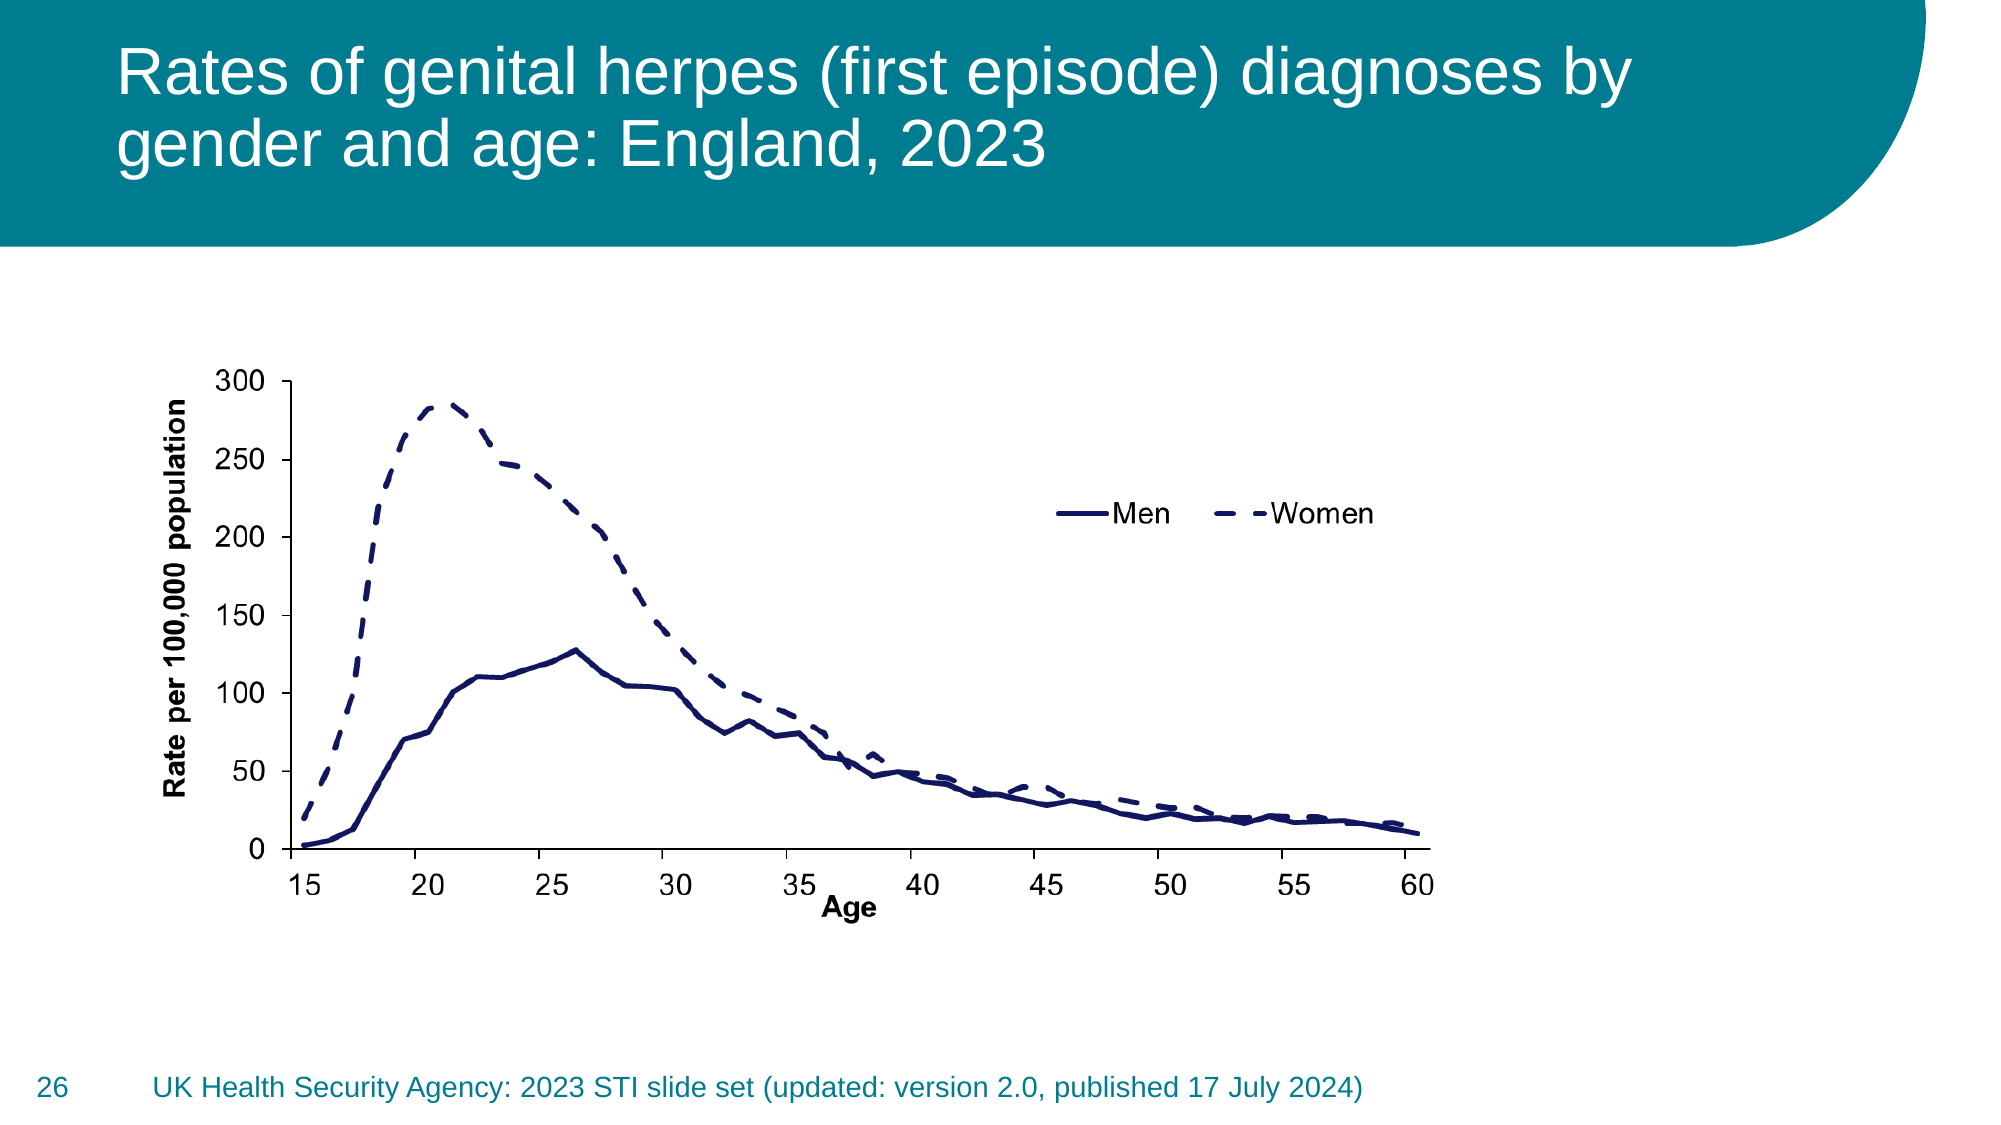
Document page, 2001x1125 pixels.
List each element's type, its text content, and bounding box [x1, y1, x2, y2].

text_box UK Health Security Agency: 2023 STI slide set (updated: version 2.0, published 17 July 2024) [137, 1056, 1780, 1116]
picture [153, 358, 1451, 947]
text_box [21, 1056, 120, 1117]
title Rates of genital herpes (first episode) diagnoses by gender and age: England, 2023 [101, 29, 1747, 189]
